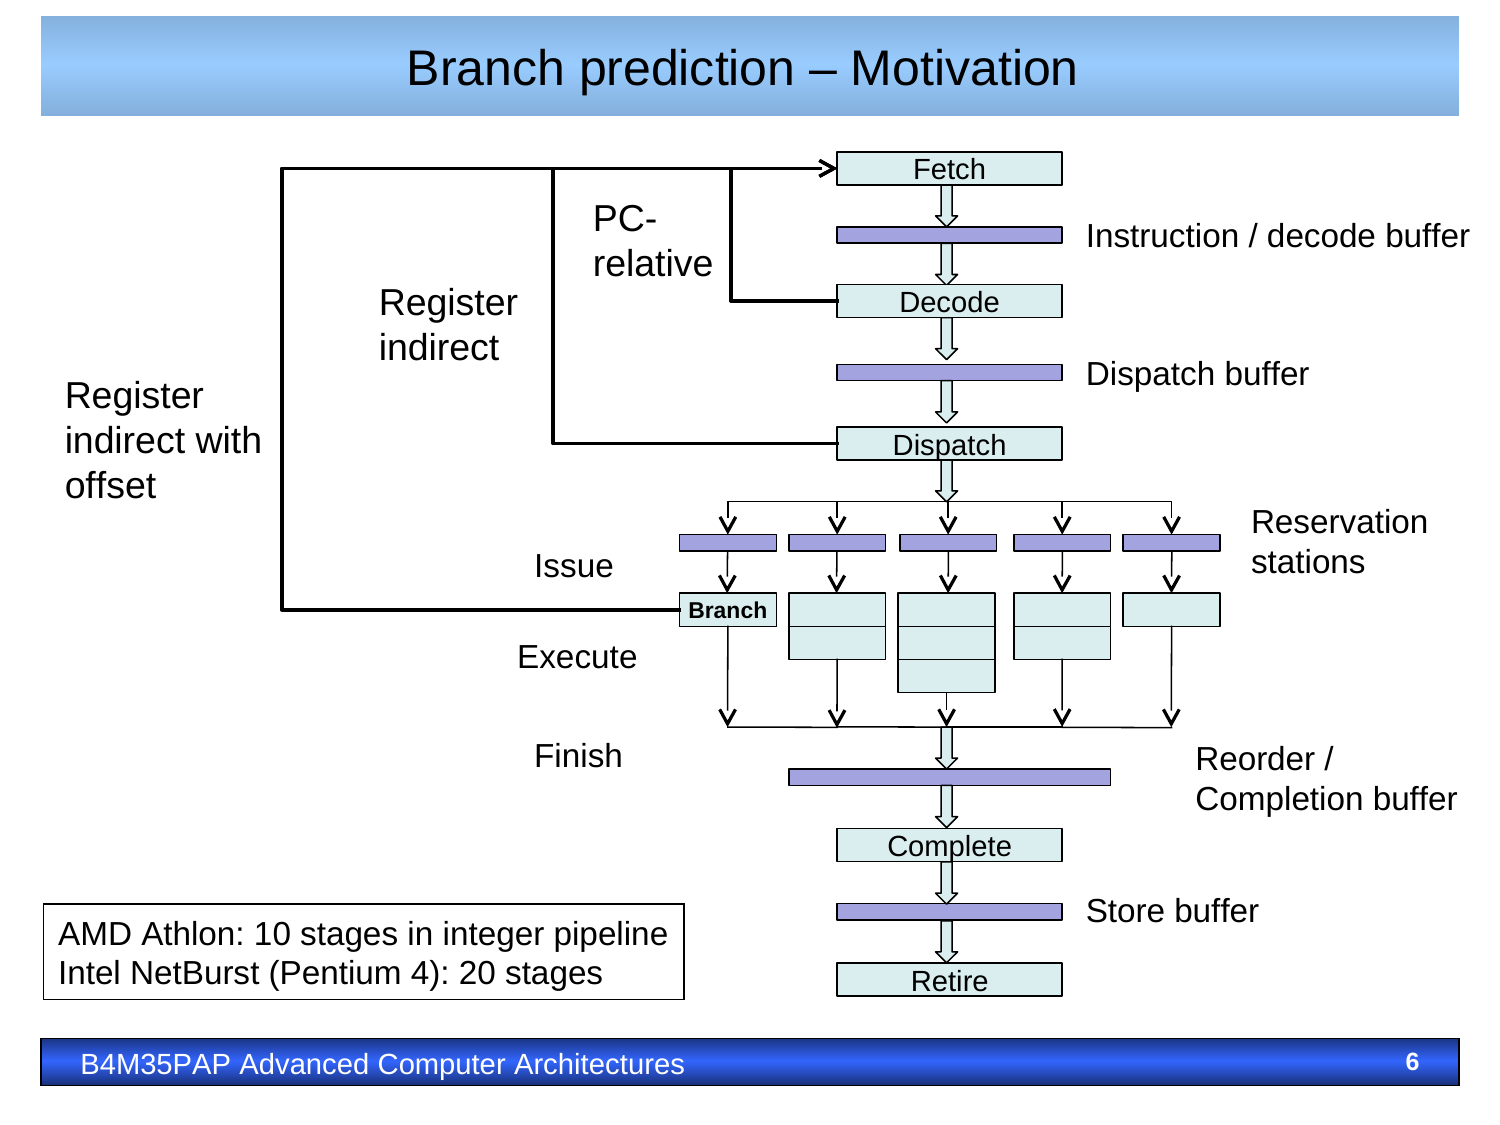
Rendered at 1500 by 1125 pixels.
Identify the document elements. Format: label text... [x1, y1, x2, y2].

text_box Register indirect [355, 268, 597, 423]
text_box [899, 534, 997, 552]
text_box [788, 534, 886, 552]
text_box Issue [510, 538, 752, 590]
text_box Dispatch buffer [1062, 346, 1459, 398]
text_box Reorder / Completion buffer [1171, 751, 1491, 803]
text_box [1013, 593, 1111, 660]
text_box Reservation stations [1227, 514, 1500, 567]
text_box Execute [493, 629, 735, 682]
text_box Register indirect with offset [41, 383, 282, 539]
text_box [1123, 593, 1221, 627]
text_box [935, 460, 958, 501]
text_box Finish [510, 727, 752, 780]
text_box [837, 862, 1062, 962]
text_box PC- relative [569, 184, 810, 340]
text_box [898, 593, 996, 693]
text_box Decode [837, 284, 1063, 318]
text_box Branch [679, 593, 777, 627]
text_box Retire [837, 962, 1063, 996]
text_box Instruction / decode buffer [1062, 208, 1500, 260]
text_box Fetch [837, 151, 1063, 185]
text_box [788, 728, 1111, 828]
text_box Dispatch [837, 426, 1063, 460]
text_box Store buffer [1062, 883, 1303, 935]
text_box [837, 185, 1062, 284]
title Branch prediction – Motivation [41, 16, 1459, 116]
text_box [935, 318, 958, 360]
text_box [788, 593, 886, 660]
text_box Complete [837, 828, 1063, 862]
text_box AMD Athlon: 10 stages in integer pipeline Intel NetBurst (Pentium 4): 20 stages [43, 904, 685, 1000]
text_box [1013, 534, 1111, 552]
text_box [837, 364, 1062, 423]
text_box [1123, 534, 1221, 552]
text_box [679, 534, 777, 552]
